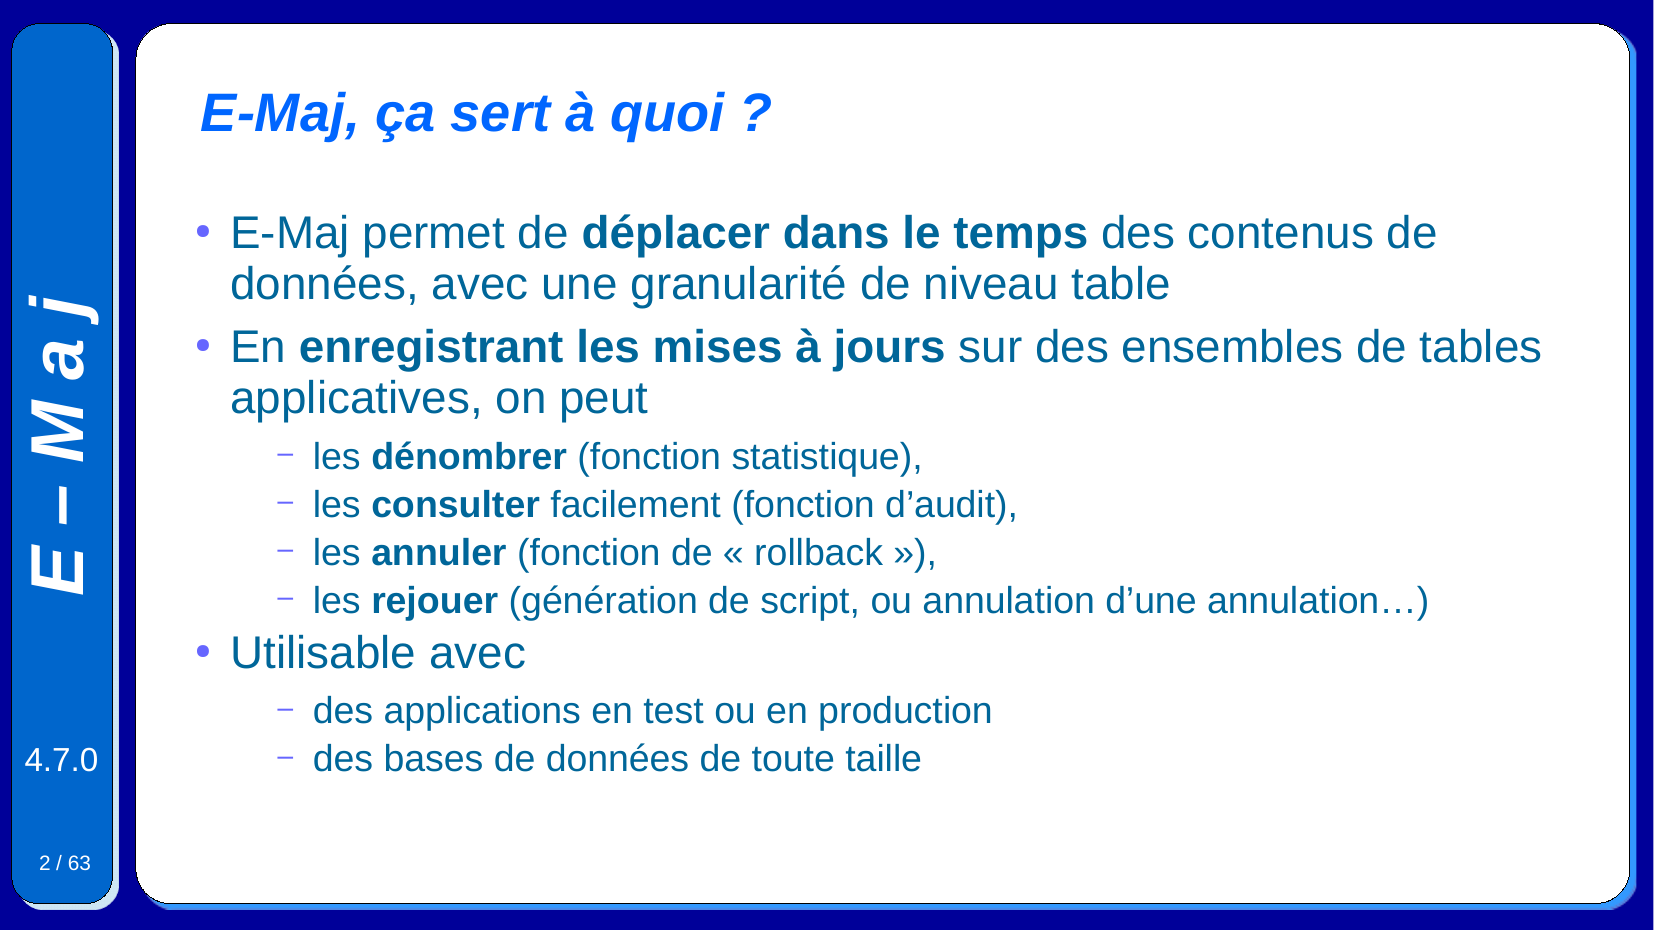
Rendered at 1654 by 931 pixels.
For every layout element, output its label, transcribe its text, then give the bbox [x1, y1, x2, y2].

title E-Maj, ça sert à quoi ? [200, 34, 1575, 191]
list E-Maj permet de déplacer dans le temps des contenus de données, avec une granularité de niveau table En enregistrant les mises à jours sur des ensembles de tables applicatives, on peut les dénombrer (fonction statistique), les consulter facilement (fonction d’audit), les annuler (fonction de « rollback »), les rejouer (génération de script, ou annulation d’une annulation…) Utilisable avec des applications en test ou en production des bases de données de toute taille [177, 206, 1587, 886]
